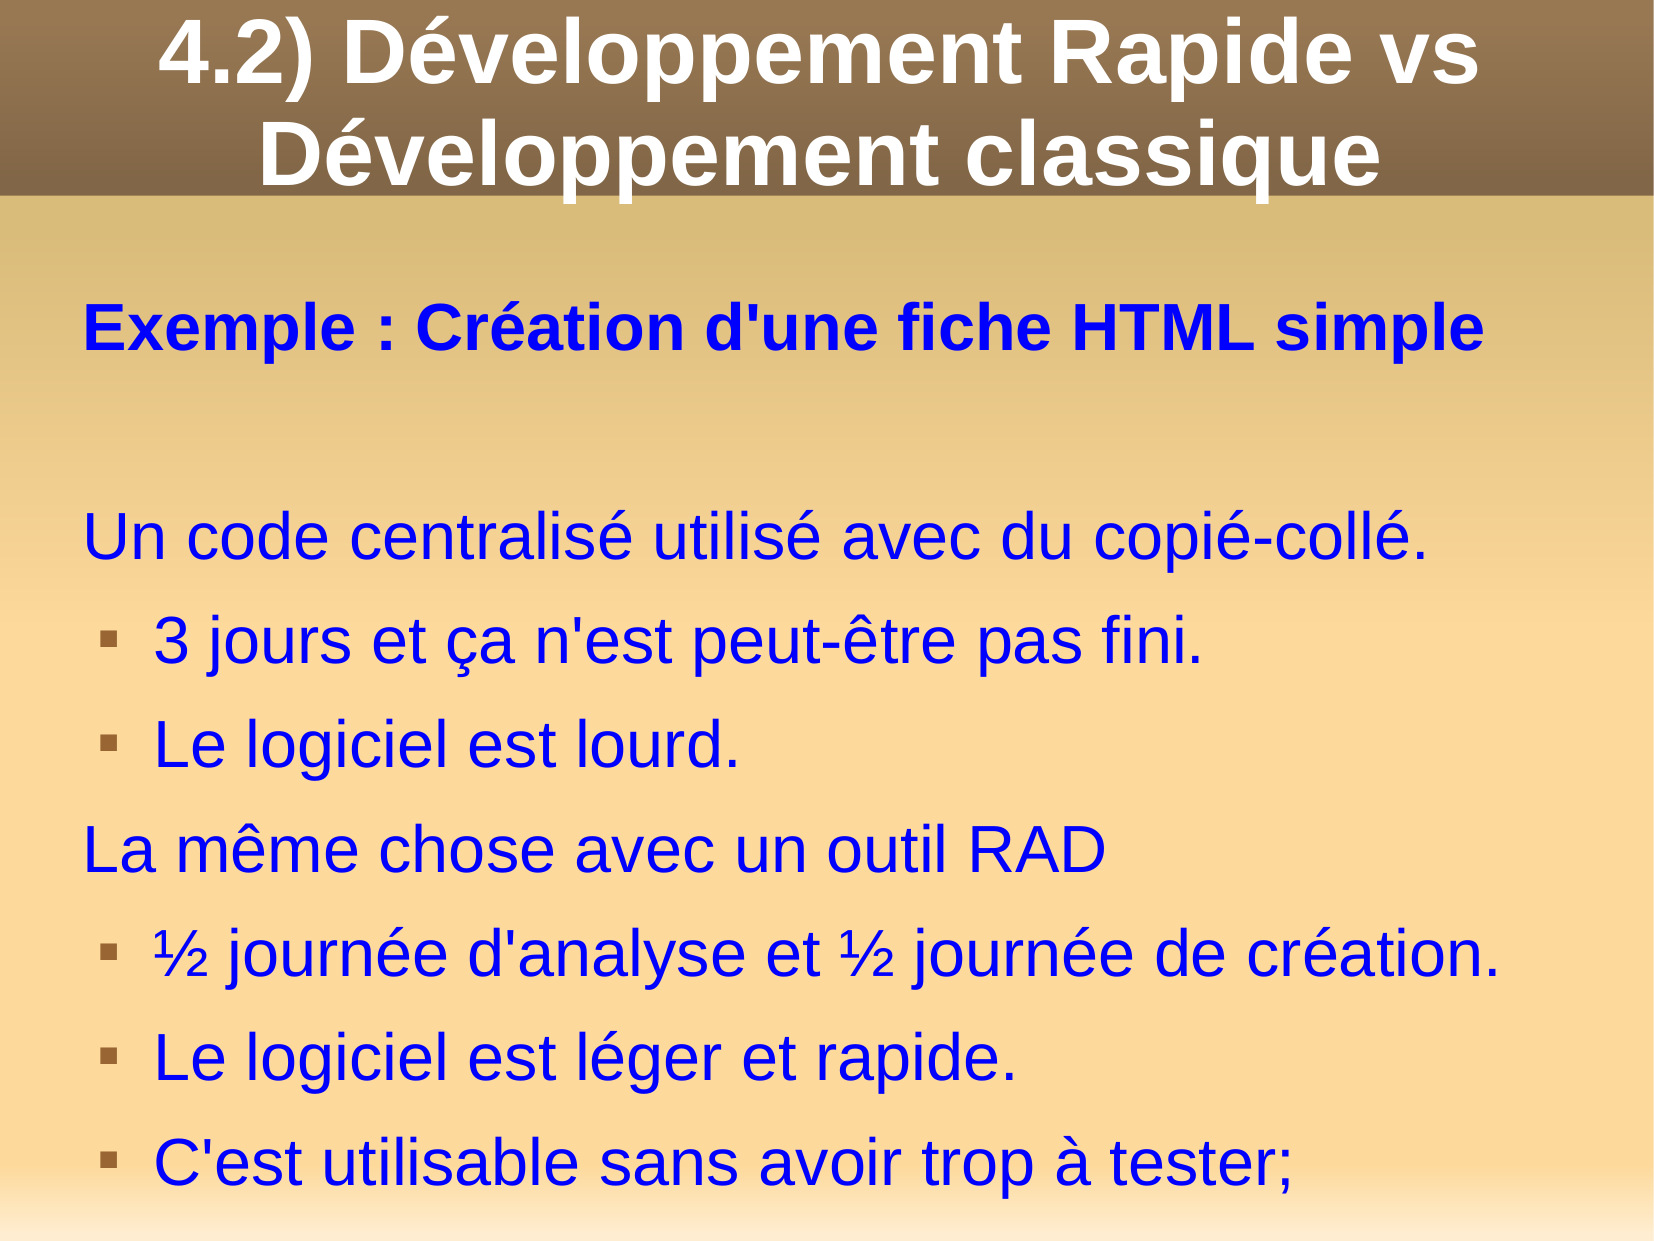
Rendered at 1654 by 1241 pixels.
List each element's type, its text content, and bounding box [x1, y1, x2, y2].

picture [0, 0, 1654, 1241]
title 4.2) Développement Rapide vs Développement classique [76, 0, 1565, 206]
list Exemple : Création d'une fiche HTML simple Un code centralisé utilisé avec du copié-collé. 3 jours et ça n'est peut-être pas fini. Le logiciel est lourd. La même chose avec un outil RAD ½ journée d'analyse et ½ journée de création. Le logiciel est léger et rapide. C'est utilisable sans avoir trop à tester; [82, 290, 1571, 1200]
